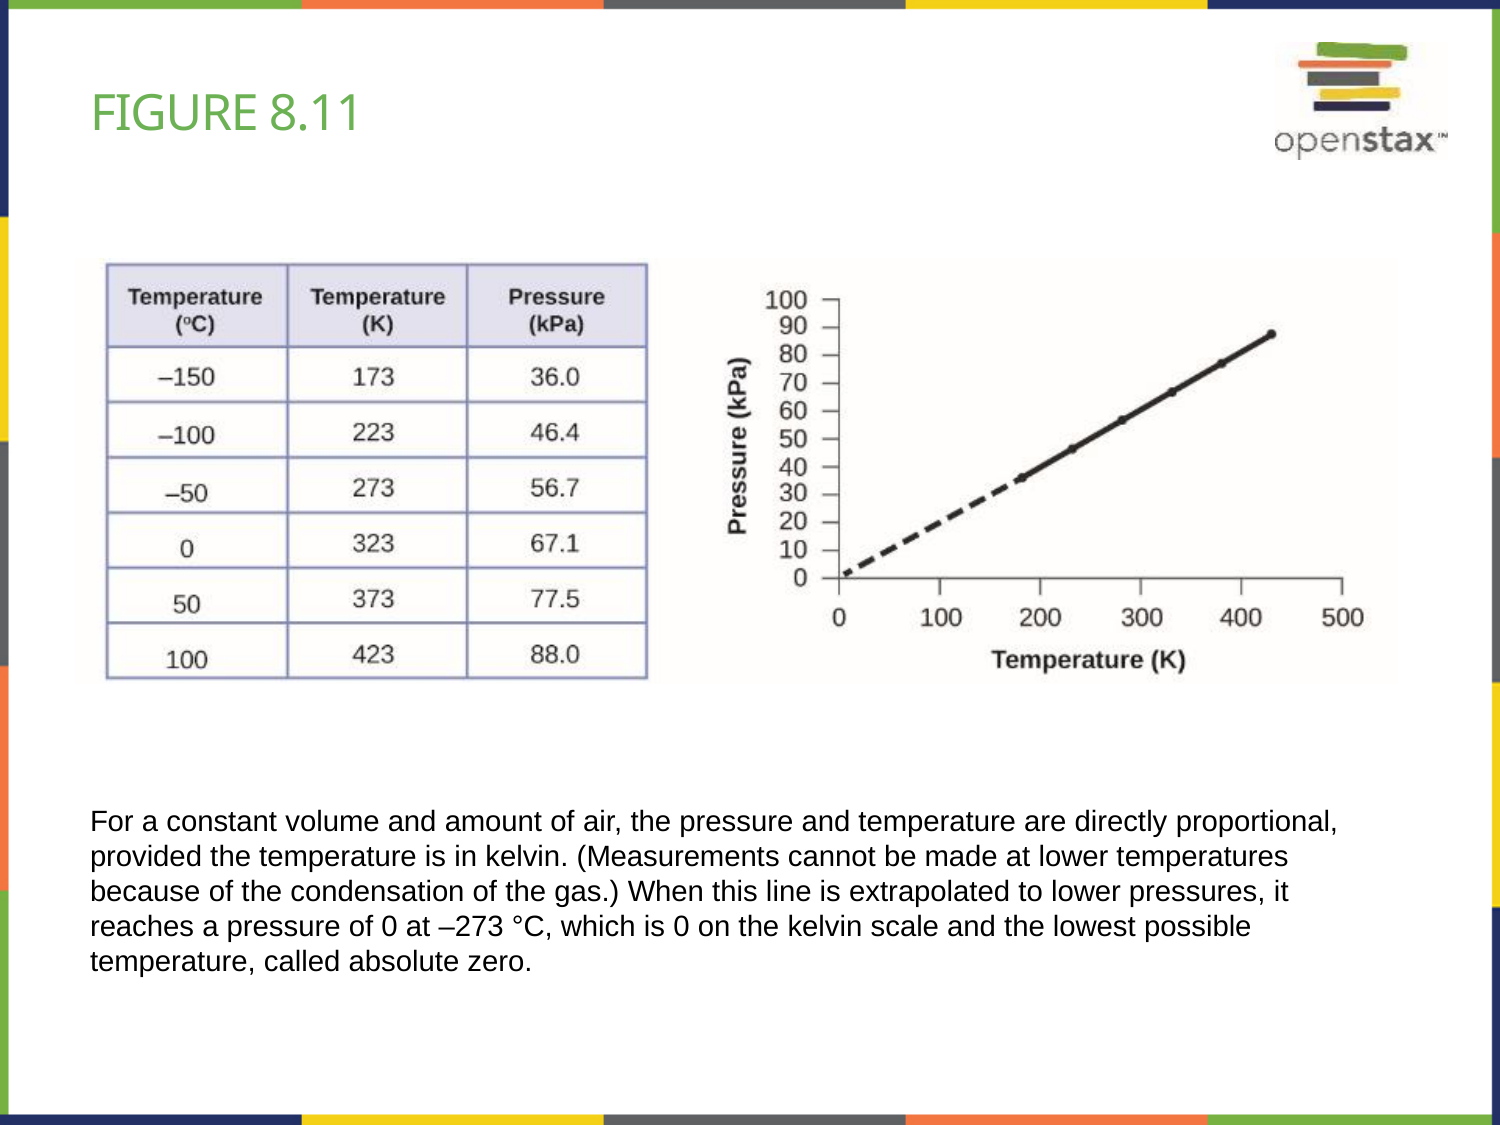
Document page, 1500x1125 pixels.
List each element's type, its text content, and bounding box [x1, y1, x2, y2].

picture [0, 0, 1500, 1125]
title Figure 8.11 [75, 39, 1398, 148]
list For a constant volume and amount of air, the pressure and temperature are directly proportional, provided the temperature is in kelvin. (Measurements cannot be made at lower temperatures because of the condensation of the gas.) When this line is extrapolated to lower pressures, it reaches a pressure of 0 at –273 °C, which is 0 on the kelvin scale and the lowest possible temperature, called absolute zero. [75, 794, 1398, 986]
